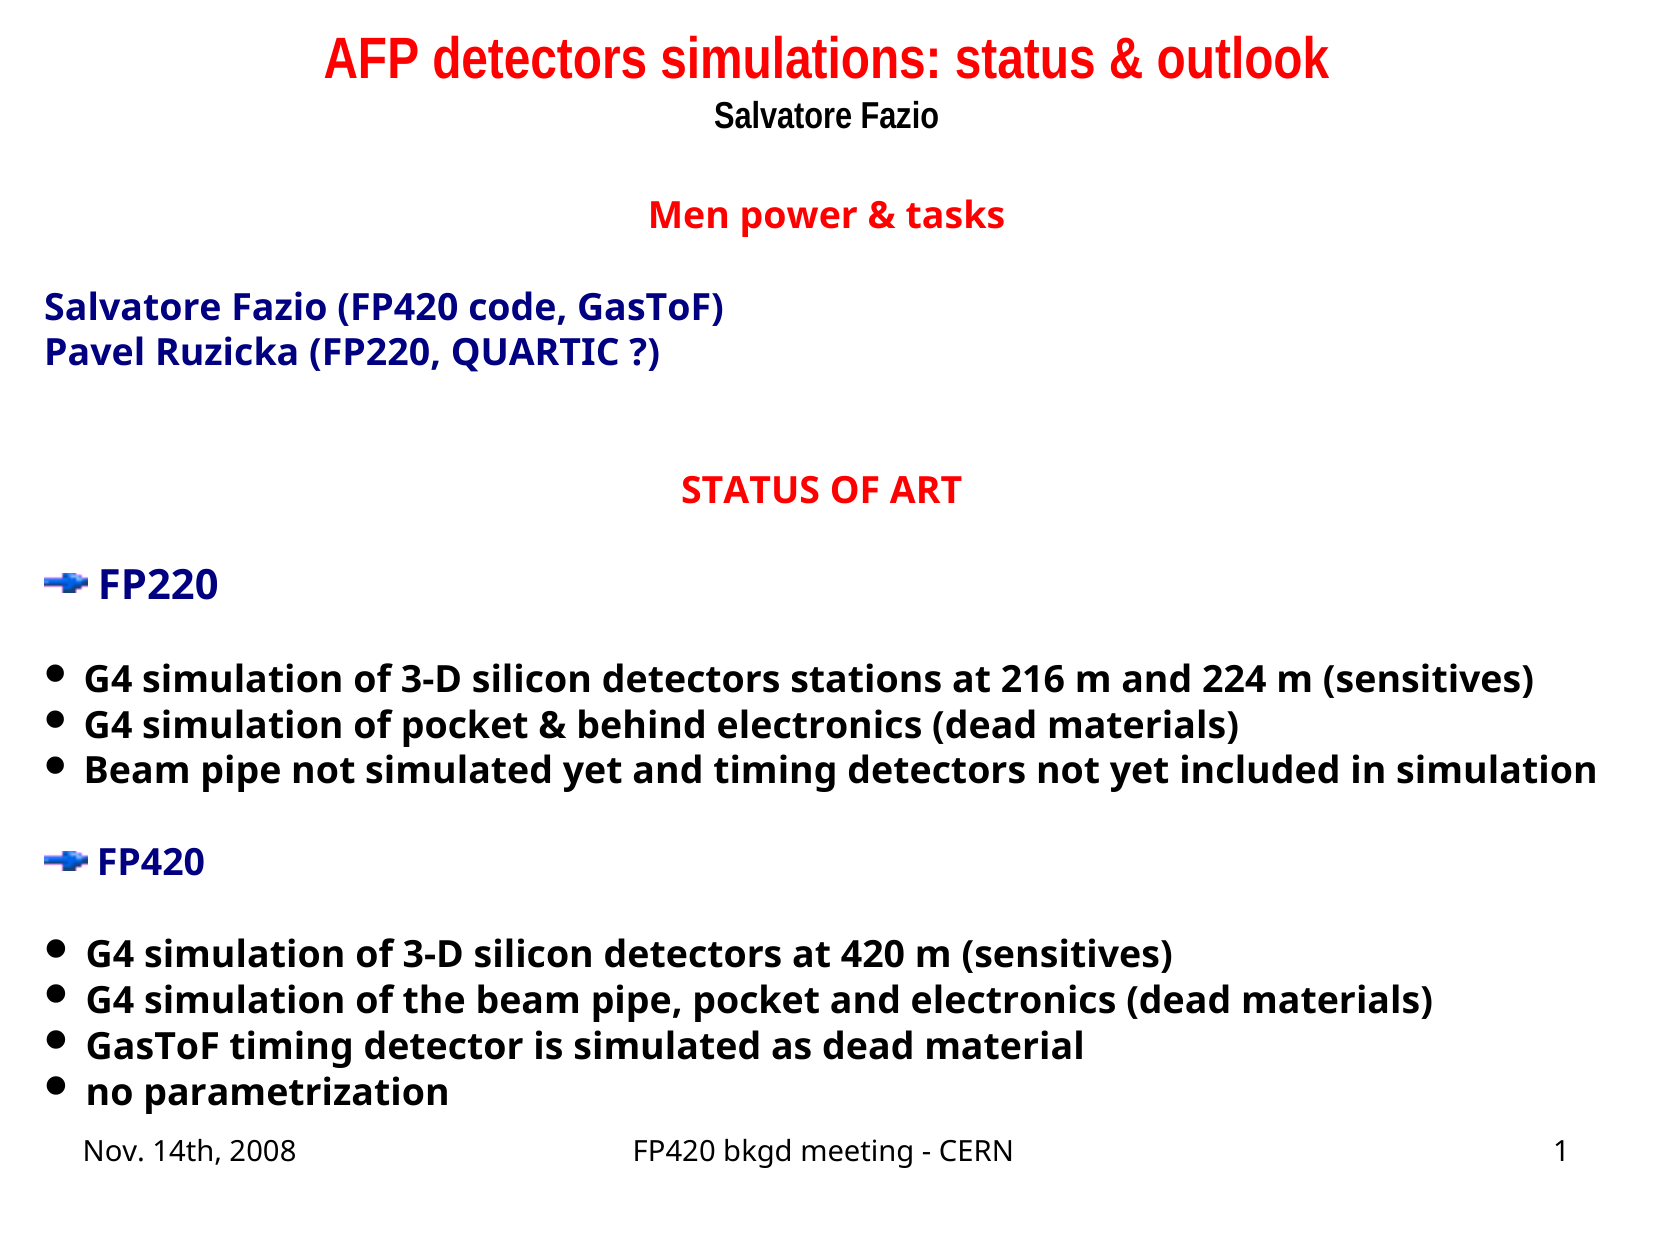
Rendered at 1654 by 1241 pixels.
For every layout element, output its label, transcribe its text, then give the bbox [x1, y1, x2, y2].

picture [44, 573, 88, 593]
picture [44, 851, 88, 871]
text_box Men power & tasks Salvatore Fazio (FP420 code, GasToF) Pavel Ruzicka (FP220, QUARTIC ?) STATUS OF ART FP220 G4 simulation of 3-D silicon detectors stations at 216 m and 224 m (sensitives) G4 simulation of pocket & behind electronics (dead materials) Beam pipe not simulated yet and timing detectors not yet included in simulation FP420 G4 simulation of 3-D silicon detectors at 420 m (sensitives) G4 simulation of the beam pipe, pocket and electronics (dead materials) GasToF timing detector is simulated as dead material no parametrization [29, 182, 1624, 1168]
text_box AFP detectors simulations: status & outlook Salvatore Fazio [88, 11, 1565, 207]
